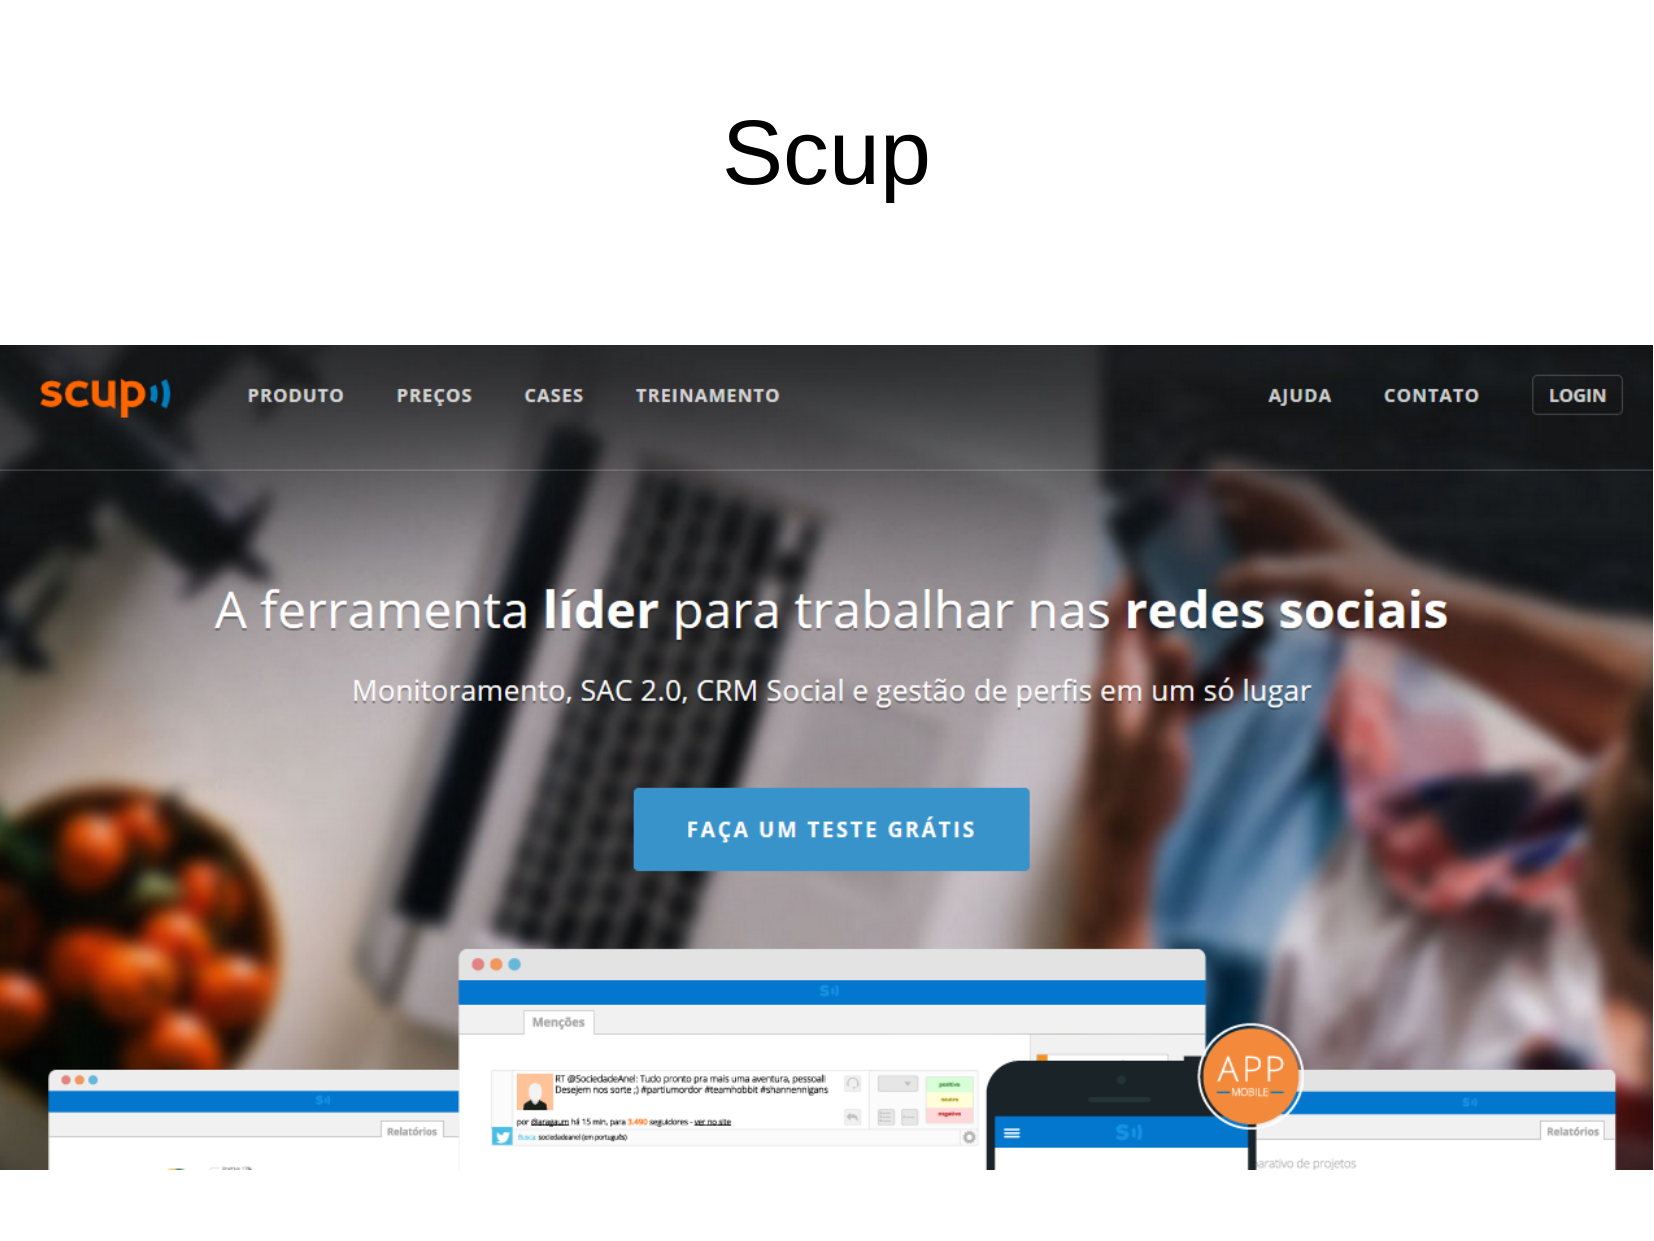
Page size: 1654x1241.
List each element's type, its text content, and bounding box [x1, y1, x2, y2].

title Scup [82, 49, 1571, 257]
picture [0, 345, 1653, 1170]
